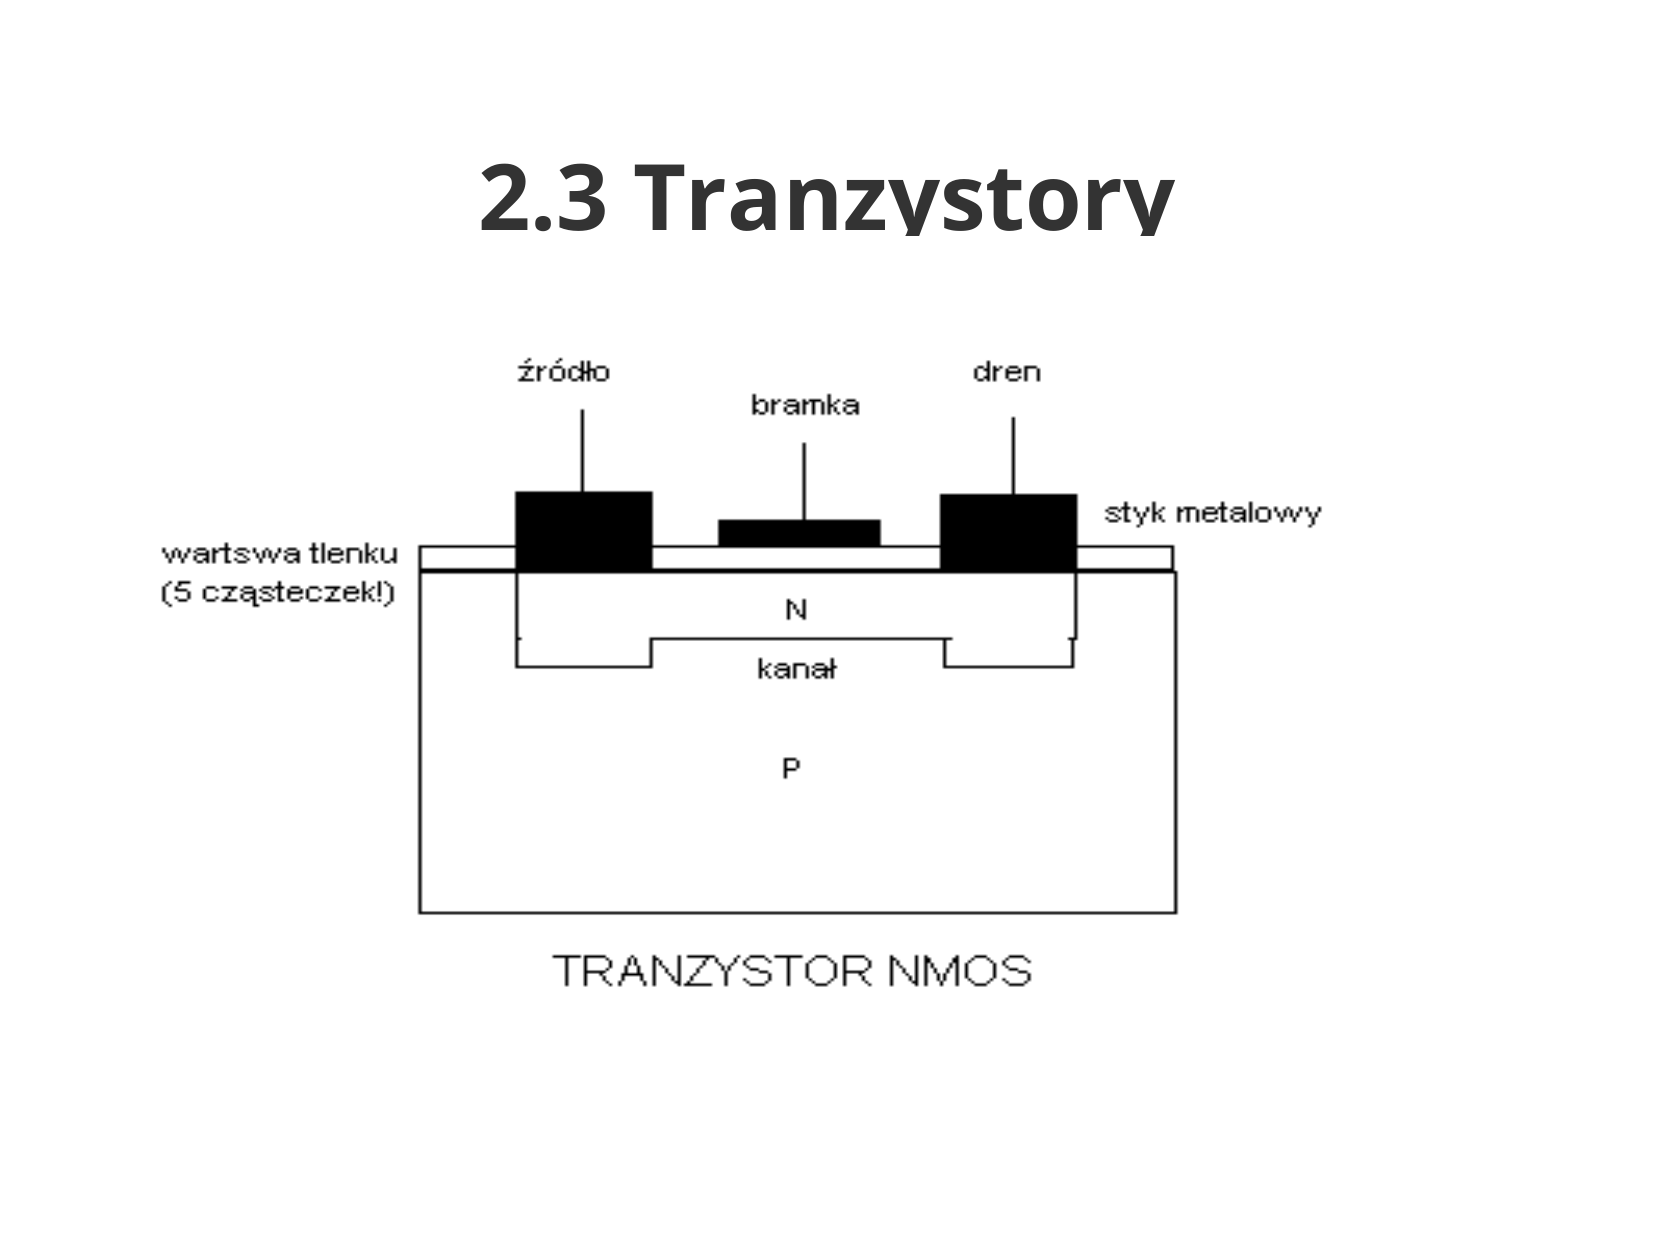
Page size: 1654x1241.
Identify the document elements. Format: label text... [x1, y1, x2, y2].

title 2.3 Tranzystory [121, 91, 1534, 236]
picture [26, 236, 1625, 1220]
